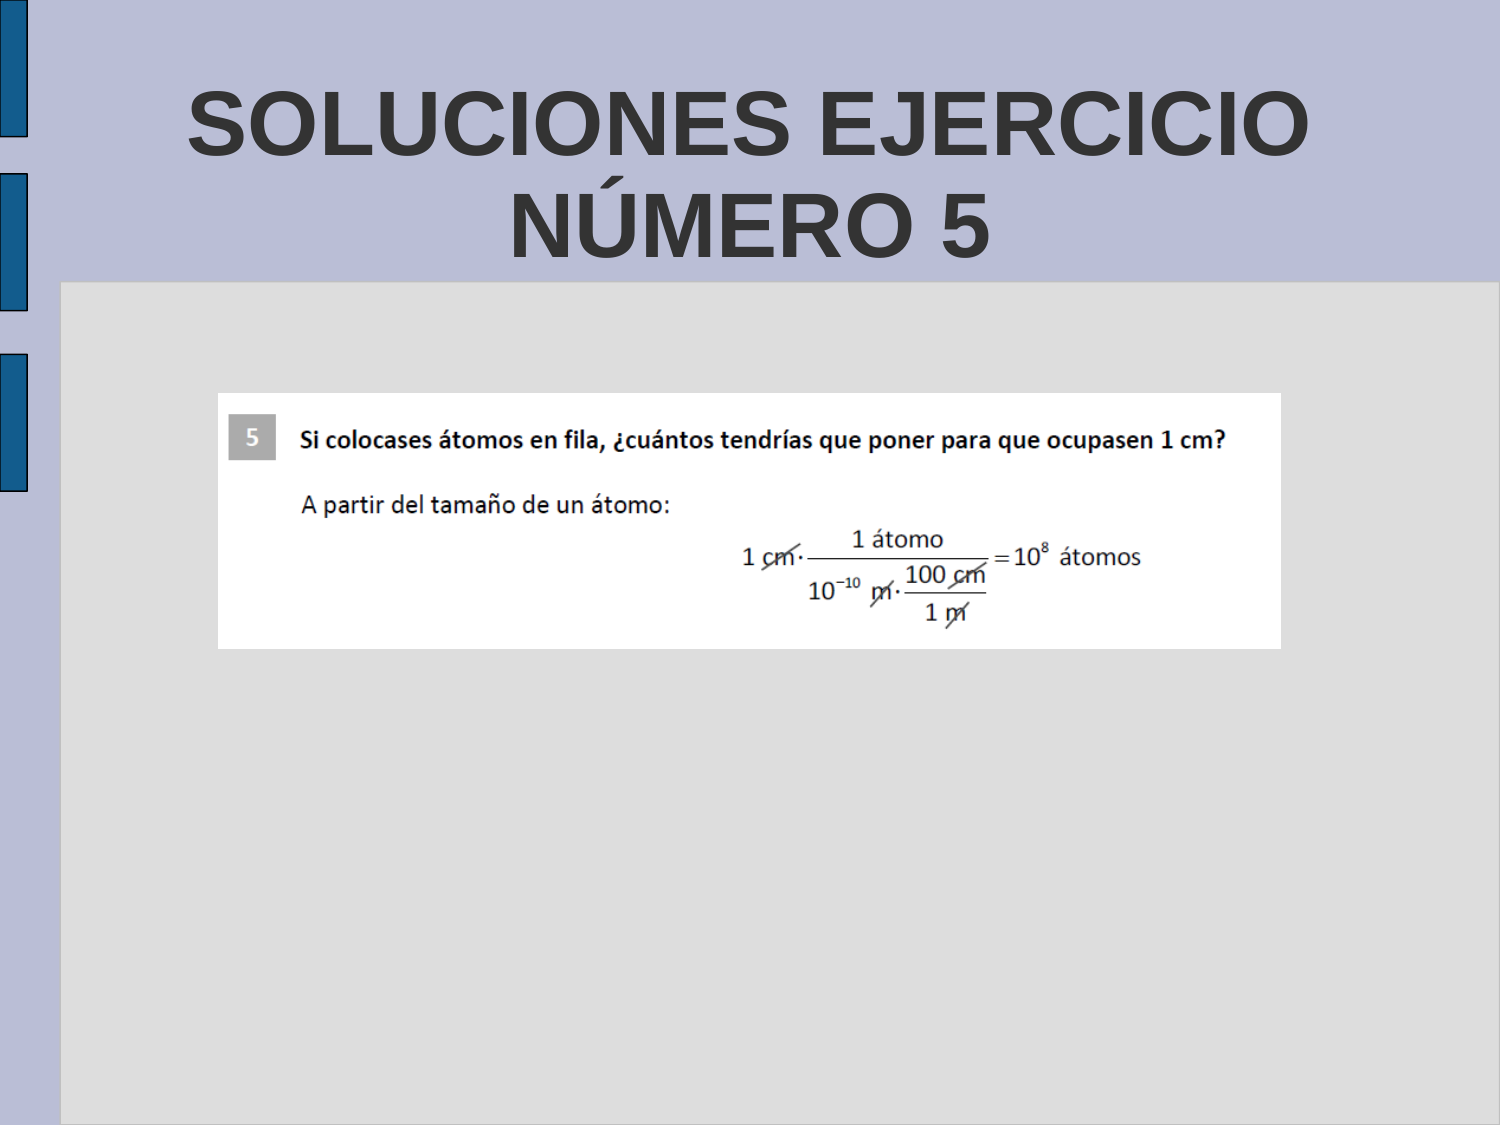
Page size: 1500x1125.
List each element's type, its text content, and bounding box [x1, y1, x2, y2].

title SOLUCIONES EJERCICIO NÚMERO 5 [110, 73, 1391, 279]
picture [218, 393, 1281, 649]
